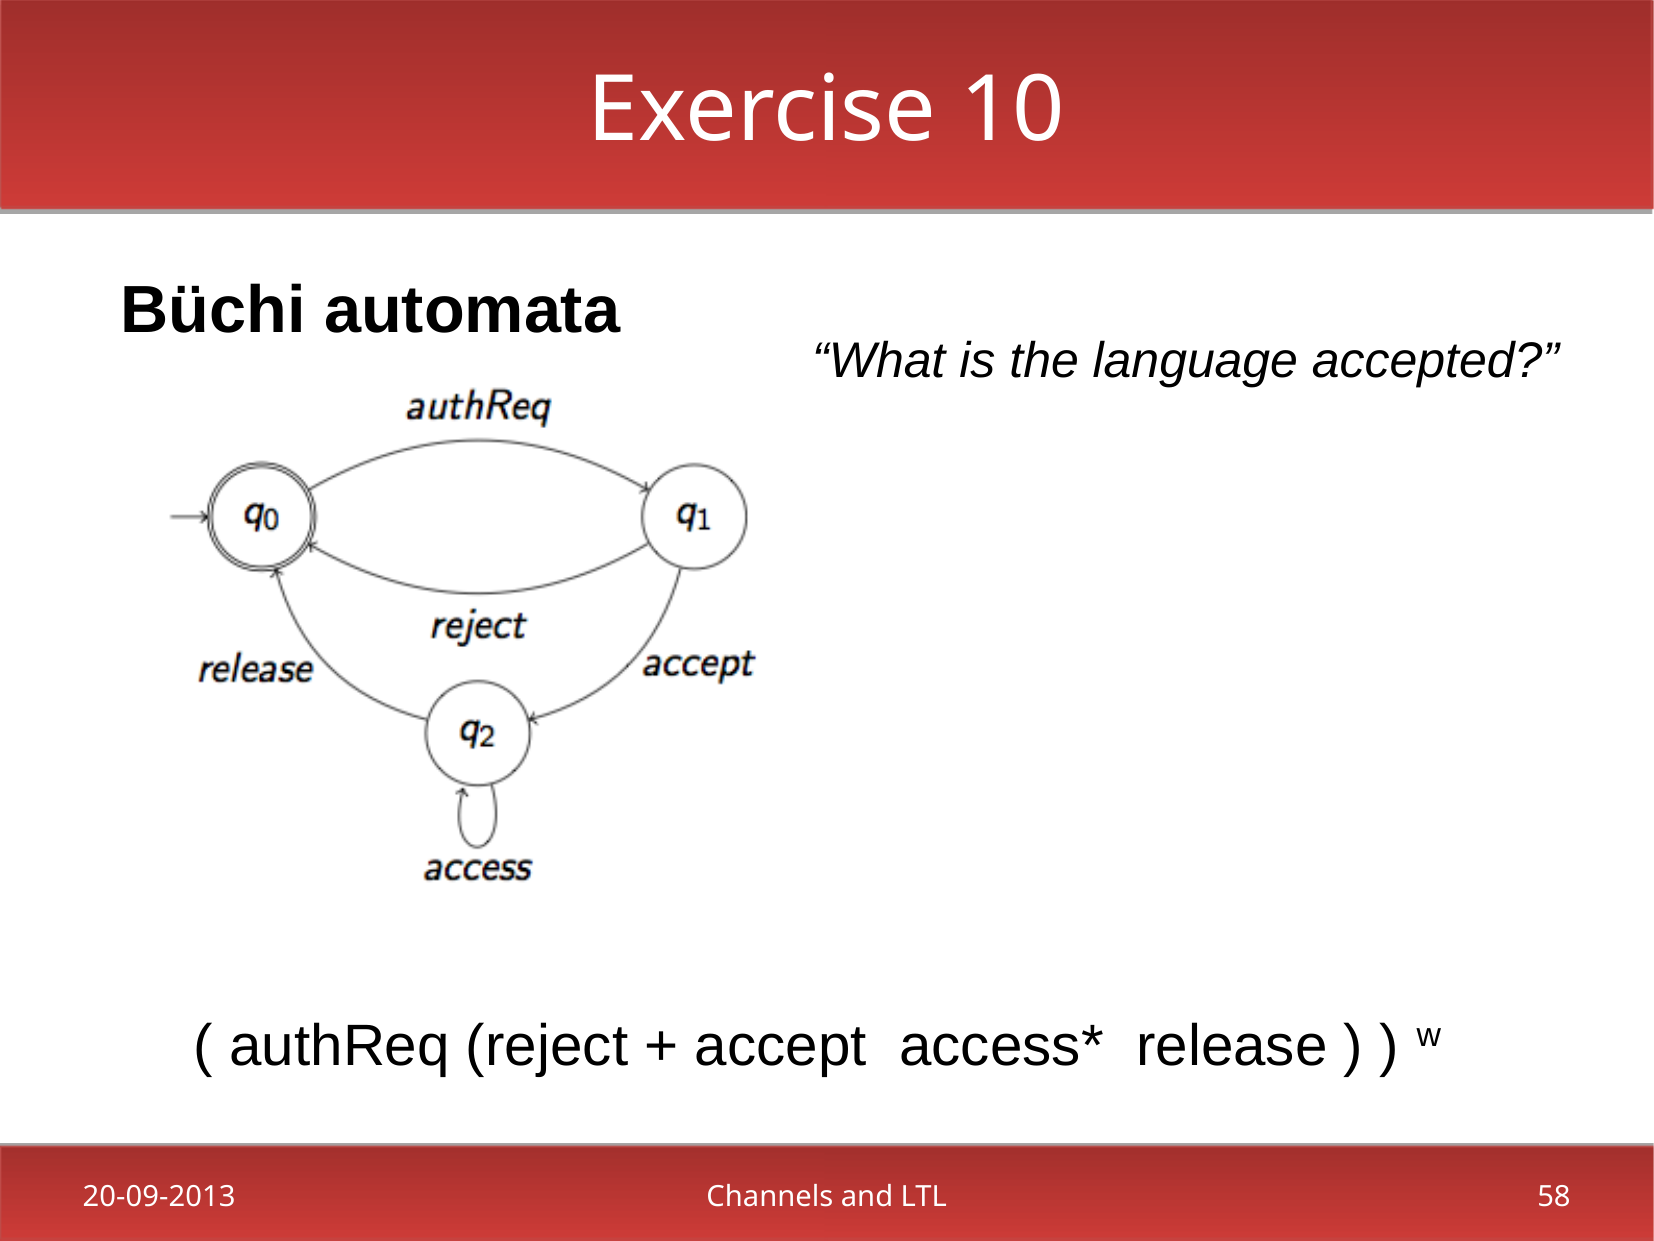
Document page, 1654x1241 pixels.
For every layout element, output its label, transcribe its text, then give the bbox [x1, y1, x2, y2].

text_box ( authReq (reject + accept access* release ) ) w [177, 1003, 1458, 1087]
picture [0, 1143, 1654, 1241]
picture [135, 380, 827, 916]
text_box Büchi automata [105, 264, 637, 355]
title Exercise 10 [59, 31, 1595, 178]
picture [0, 0, 1654, 214]
text_box “What is the language accepted?” [797, 324, 1575, 396]
